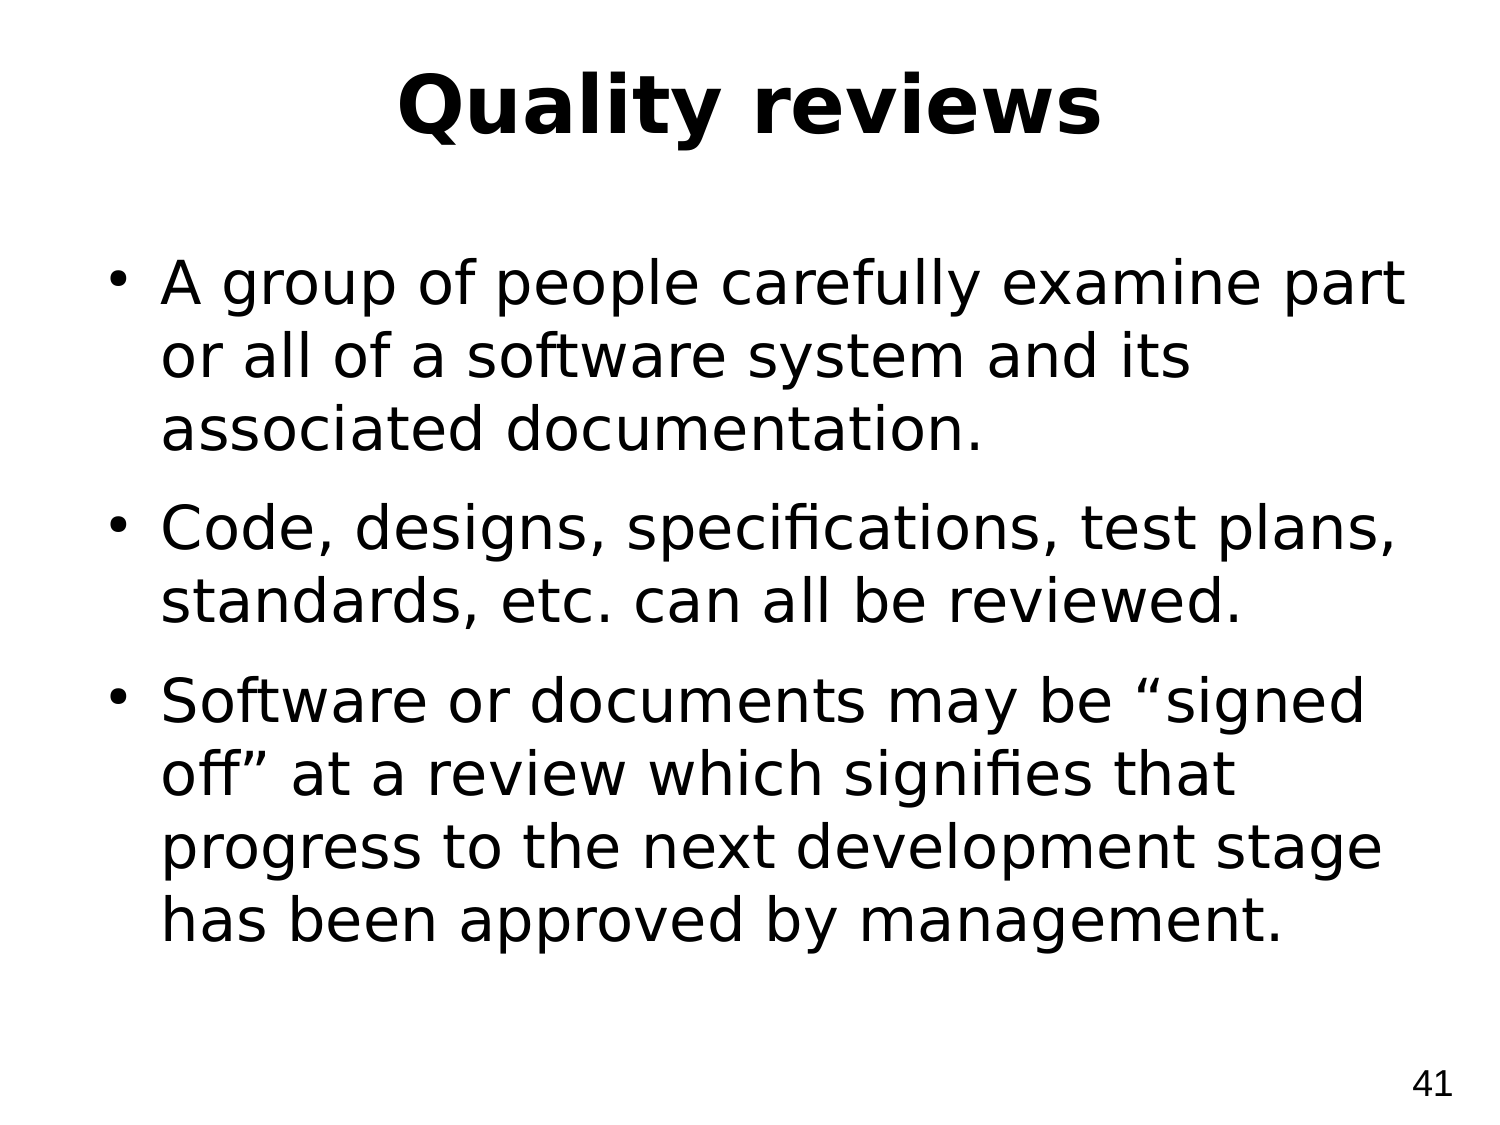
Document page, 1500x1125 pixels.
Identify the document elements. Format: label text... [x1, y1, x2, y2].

list A group of people carefully examine part or all of a software system and its associated documentation. Code, designs, specifications, test plans, standards, etc. can all be reviewed. Software or documents may be “signed off” at a review which signifies that progress to the next development stage has been approved by management. [75, 236, 1425, 1093]
title Quality reviews [75, 44, 1425, 177]
